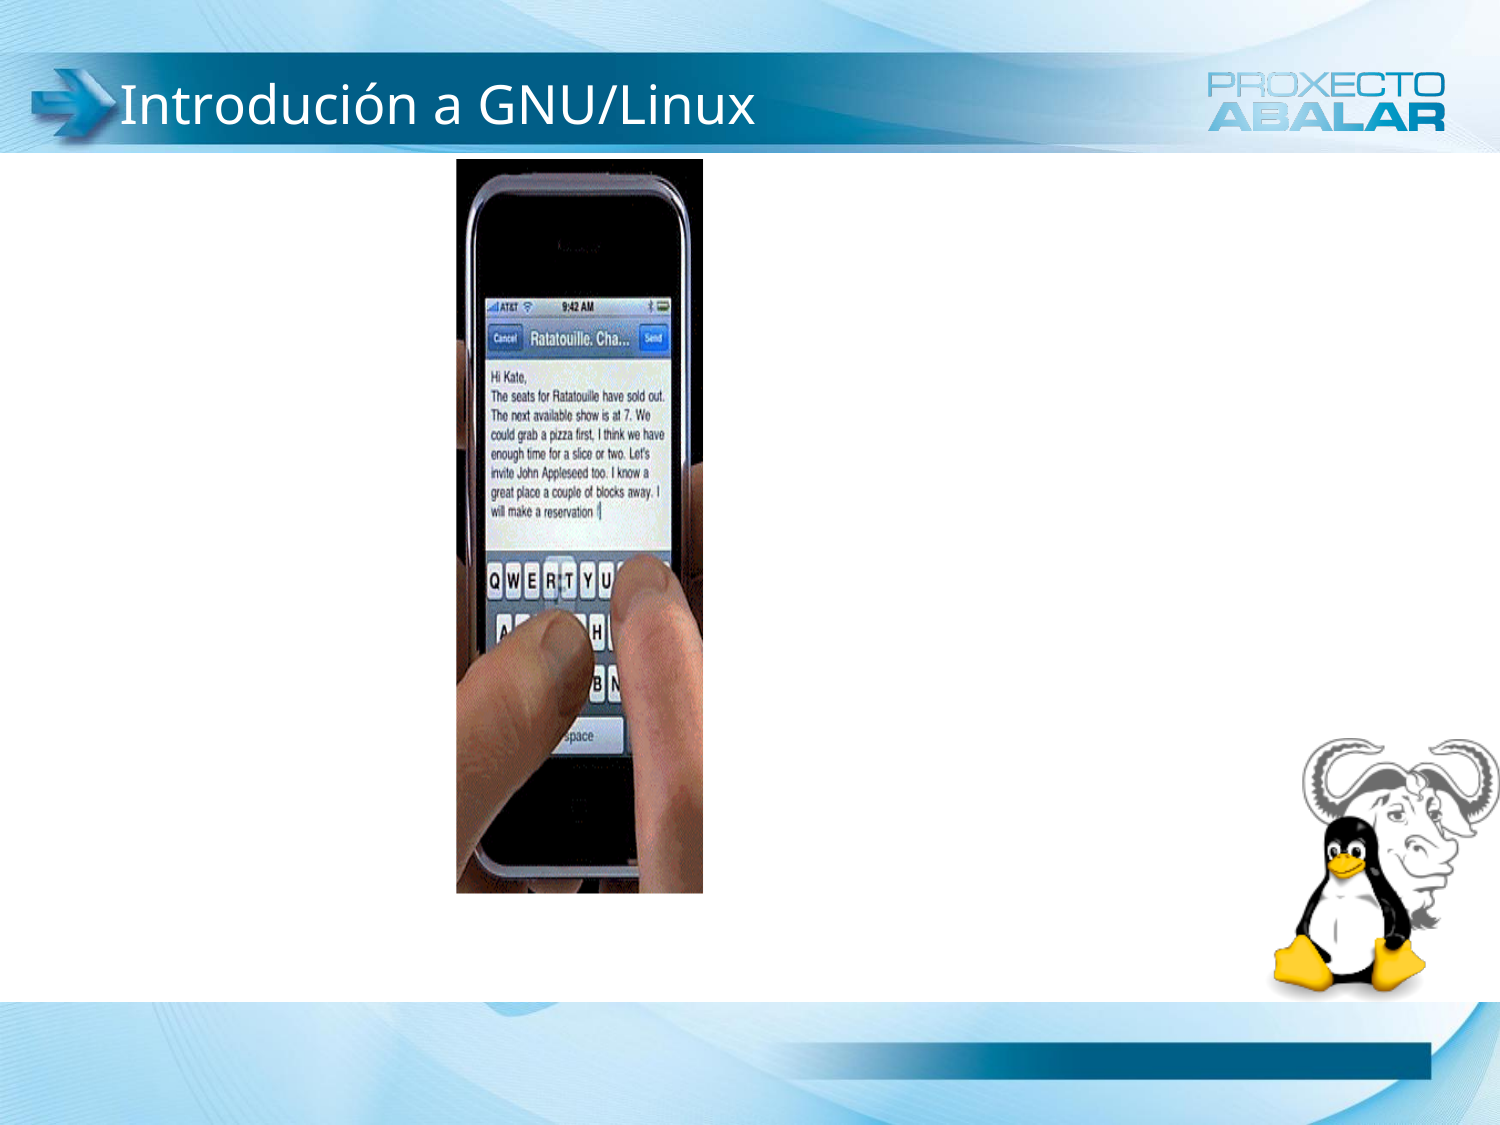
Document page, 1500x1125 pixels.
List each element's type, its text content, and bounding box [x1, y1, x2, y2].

picture [0, 0, 1500, 153]
picture [0, 159, 1500, 1125]
text_box Introdución a GNU/Linux [104, 62, 772, 143]
